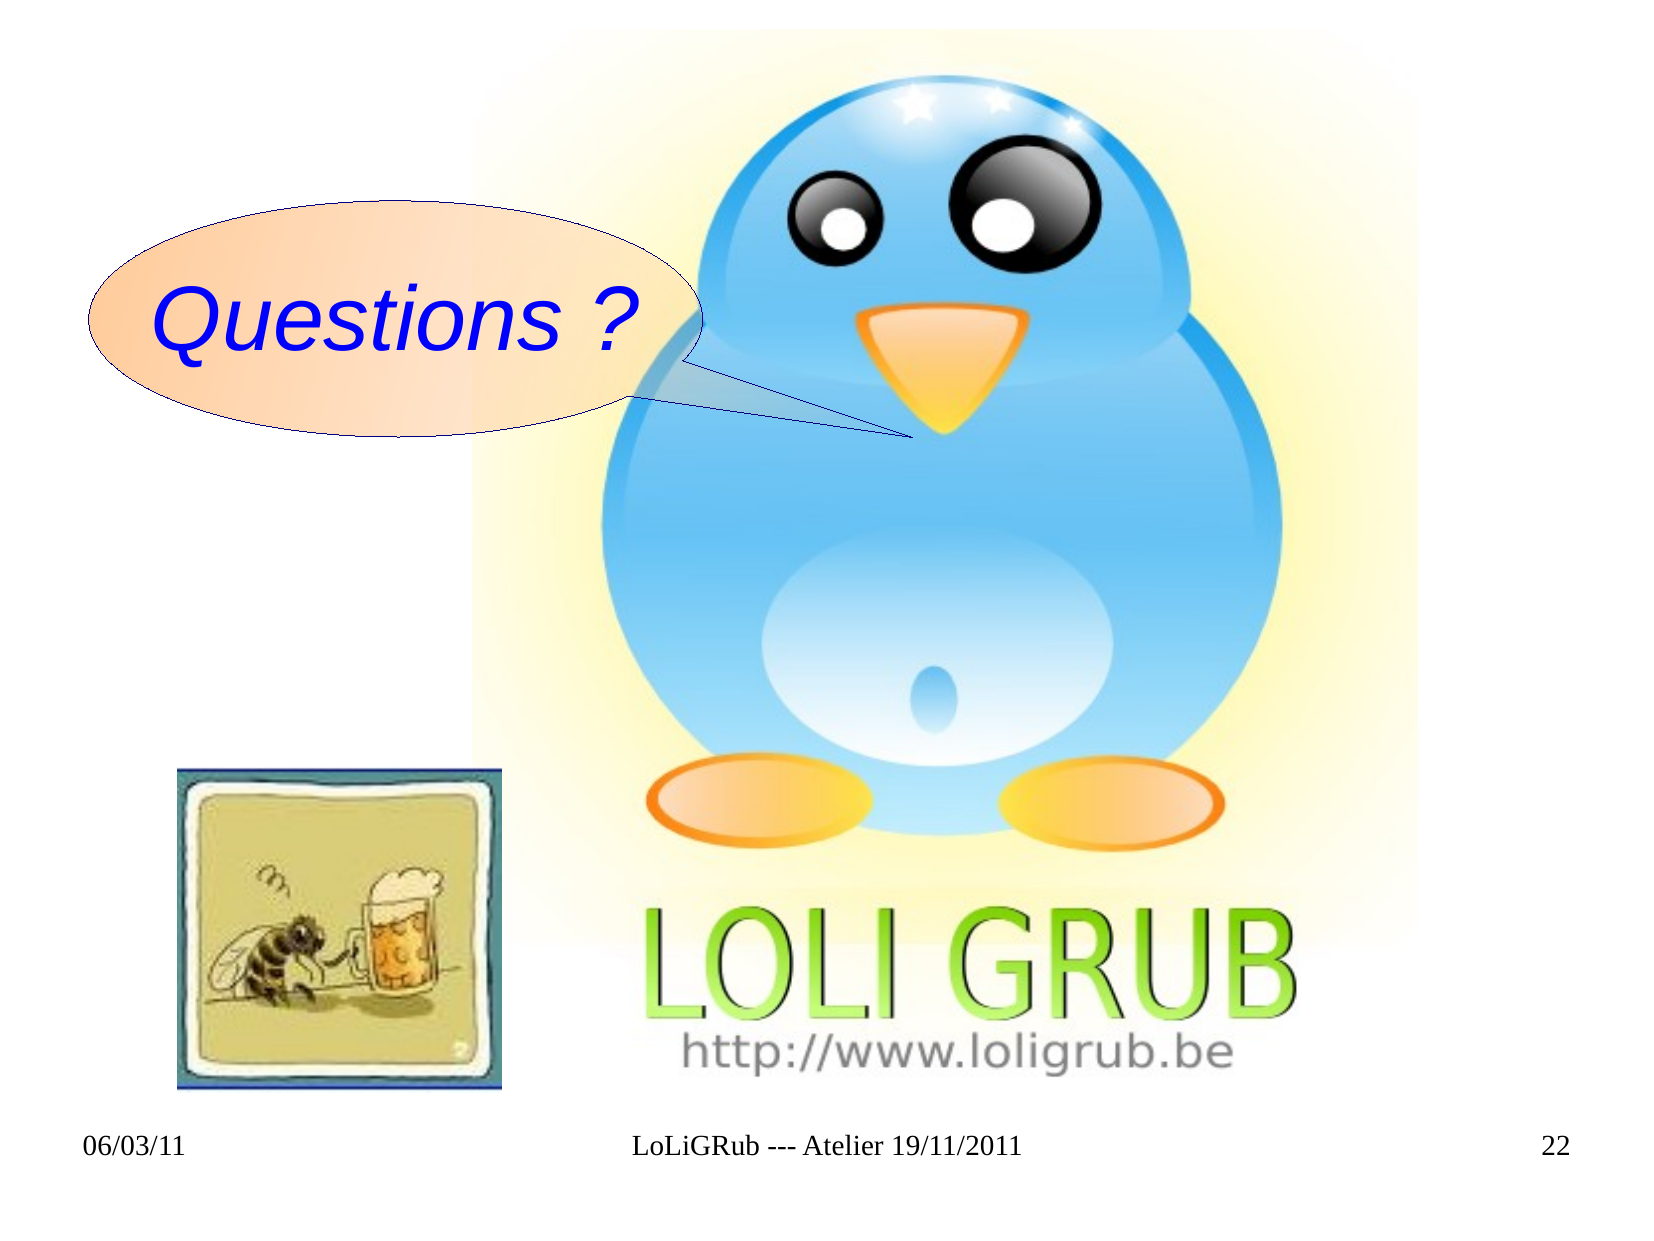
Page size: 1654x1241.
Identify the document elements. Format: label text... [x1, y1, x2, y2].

text_box Linphone : analyse sous WireShark [658, 287, 736, 410]
picture [177, 29, 1418, 1122]
